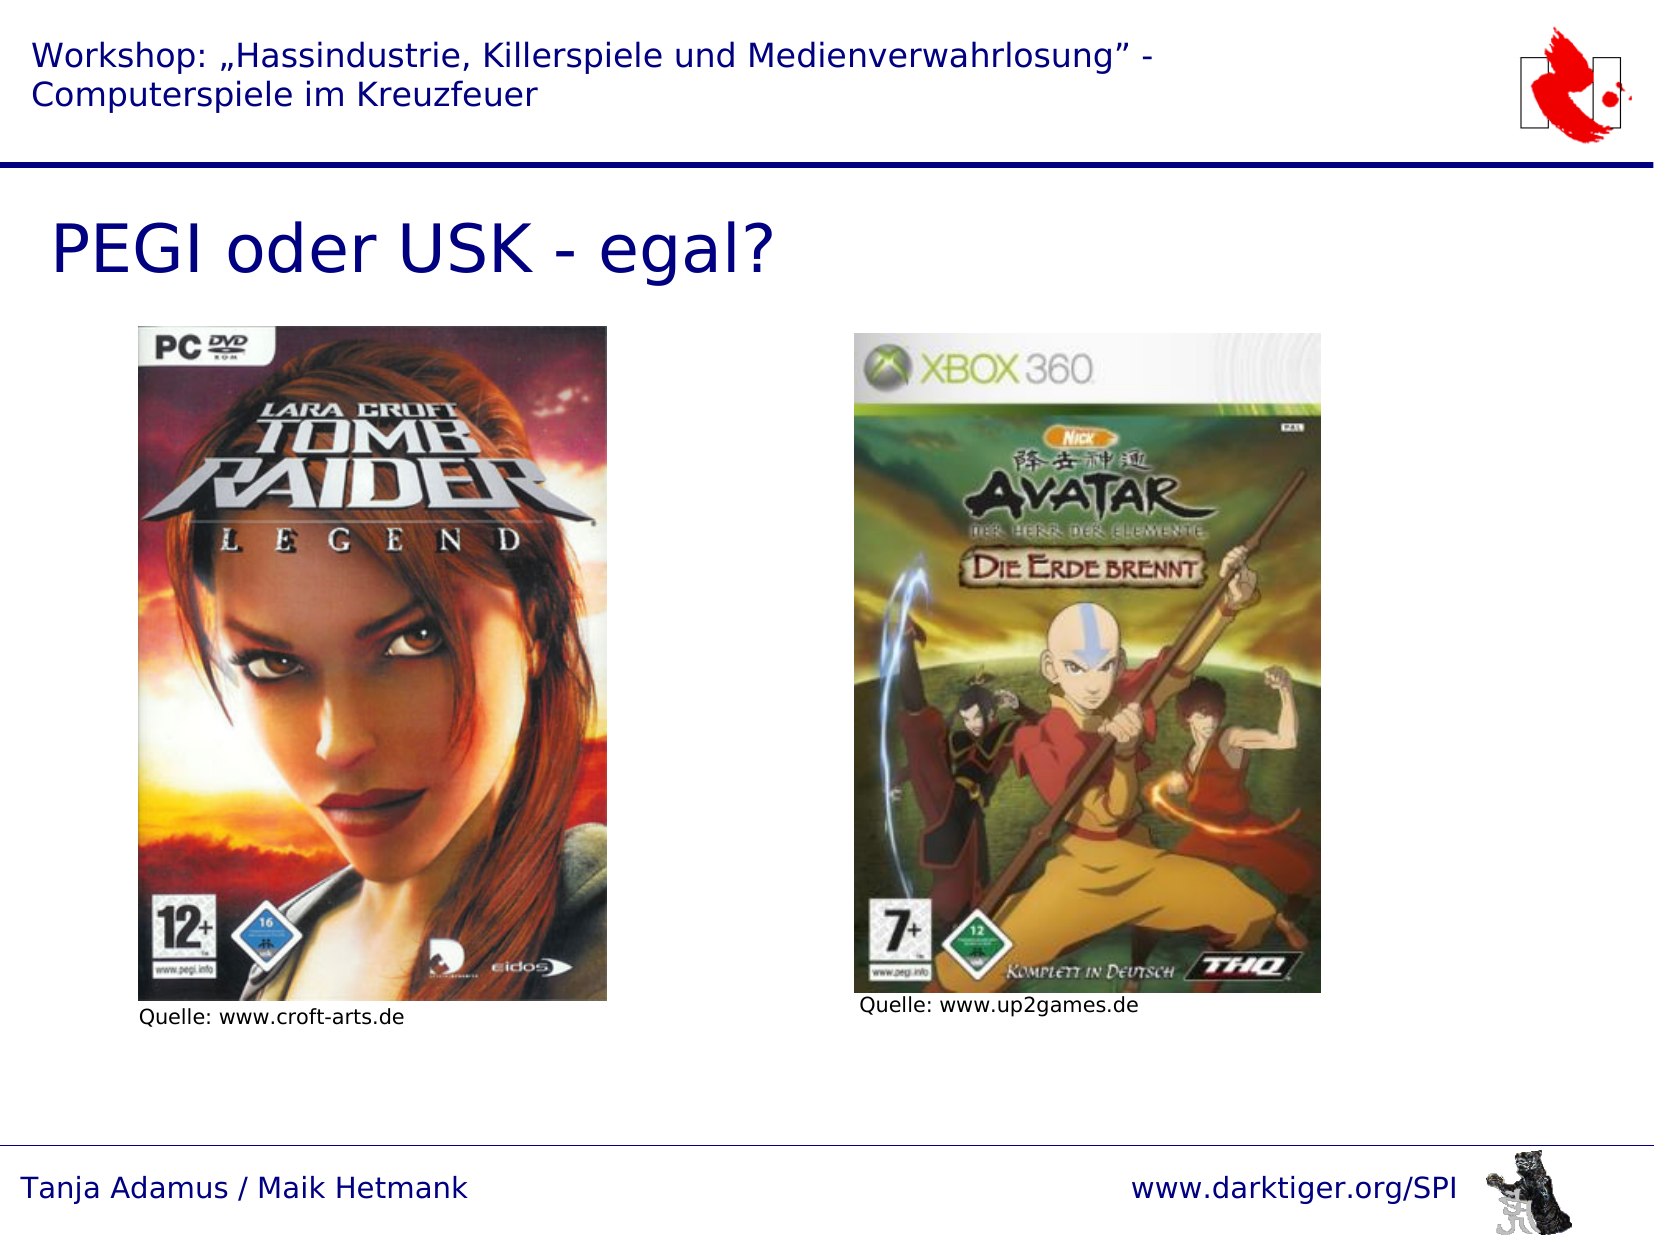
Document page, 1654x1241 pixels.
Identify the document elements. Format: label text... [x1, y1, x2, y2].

text_box PEGI oder USK - egal? [35, 202, 1565, 296]
text_box Workshop: „Hassindustrie, Killerspiele und Medienverwahrlosung” - Computerspiele im Kreuzfeuer [16, 29, 1418, 178]
picture [1503, 16, 1632, 148]
text_box Quelle: www.croft-arts.de [124, 998, 420, 1038]
text_box Quelle: www.up2games.de [844, 986, 1154, 1026]
picture [138, 326, 607, 1001]
picture [854, 333, 1321, 993]
picture [1486, 1150, 1572, 1235]
